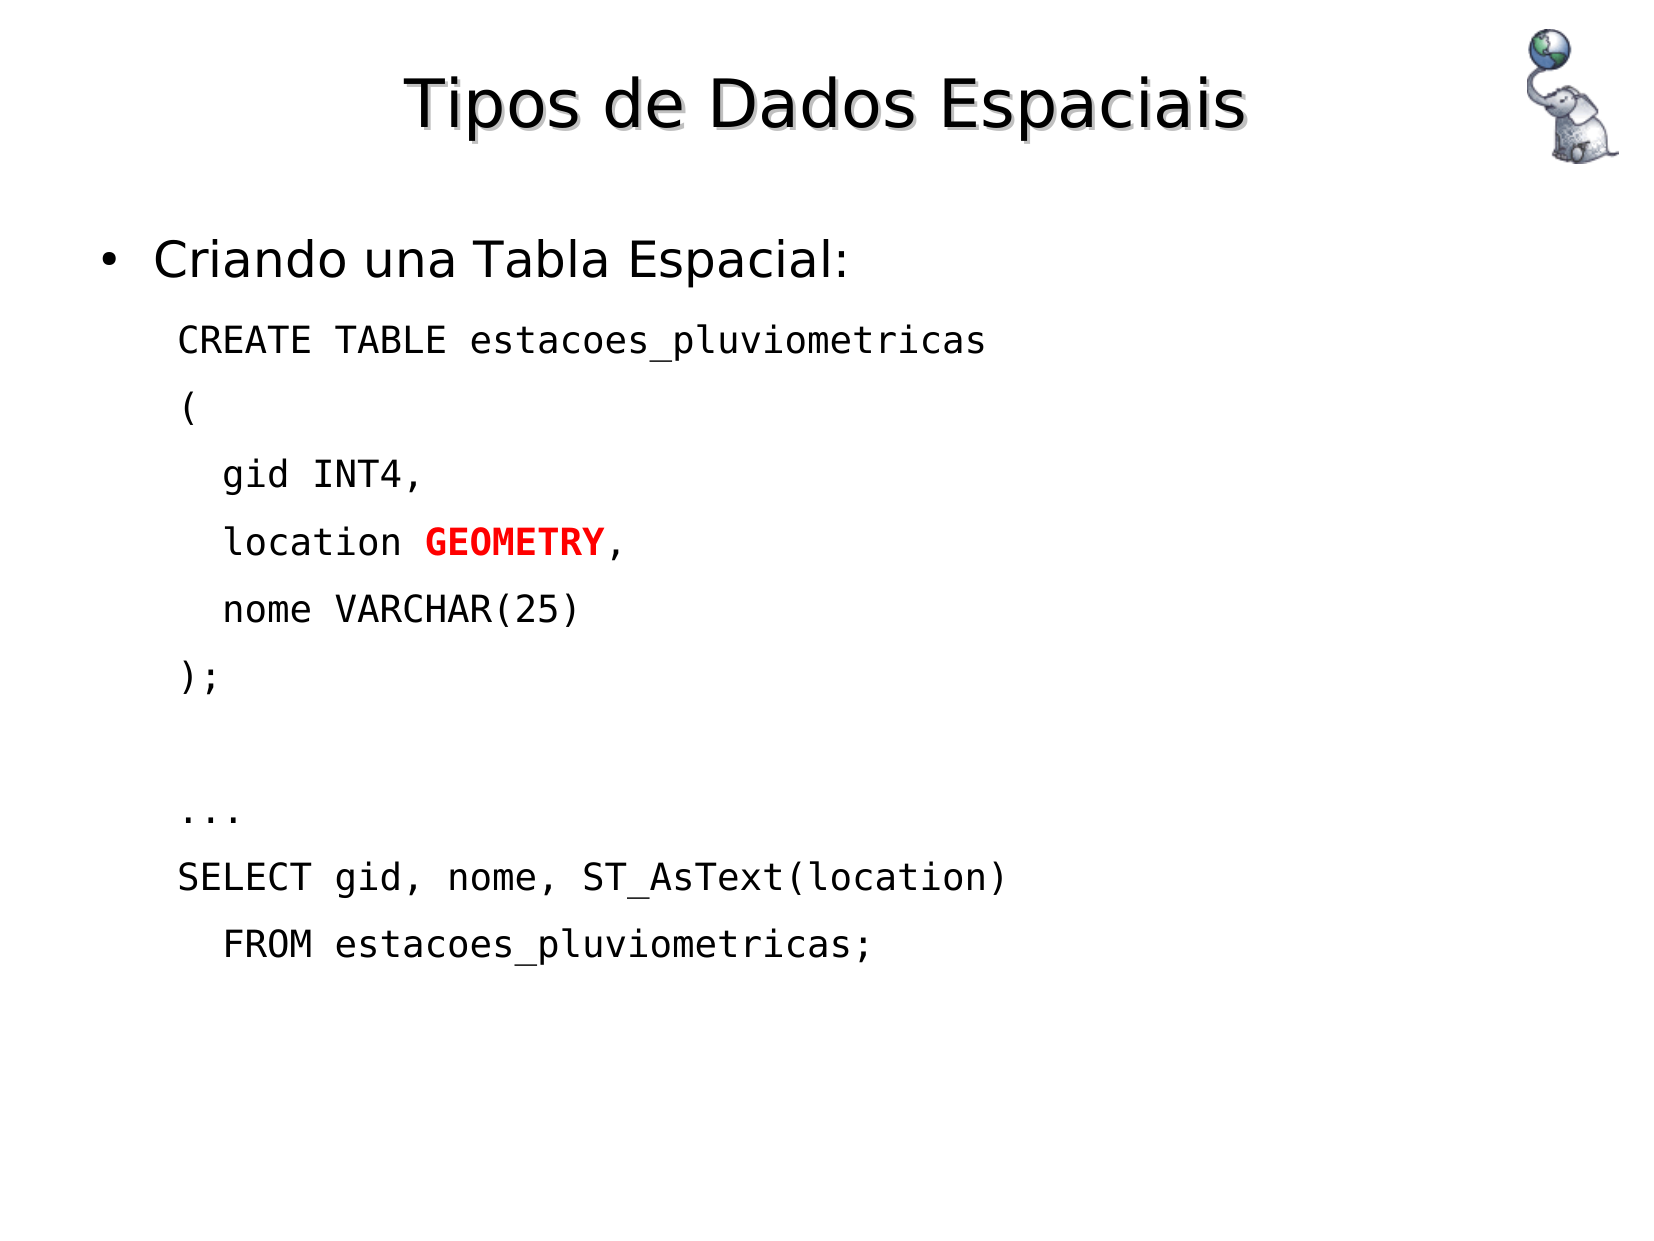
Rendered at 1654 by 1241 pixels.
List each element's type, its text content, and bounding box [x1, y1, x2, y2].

title Tipos de Dados Espaciais [59, 25, 1595, 184]
list Criando una Tabla Espacial: CREATE TABLE estacoes_pluviometricas ( gid INT4, location GEOMETRY, nome VARCHAR(25) ); ... SELECT gid, nome, ST_AsText(location) FROM estacoes_pluviometricas; [82, 231, 1571, 1035]
picture [1527, 29, 1619, 164]
